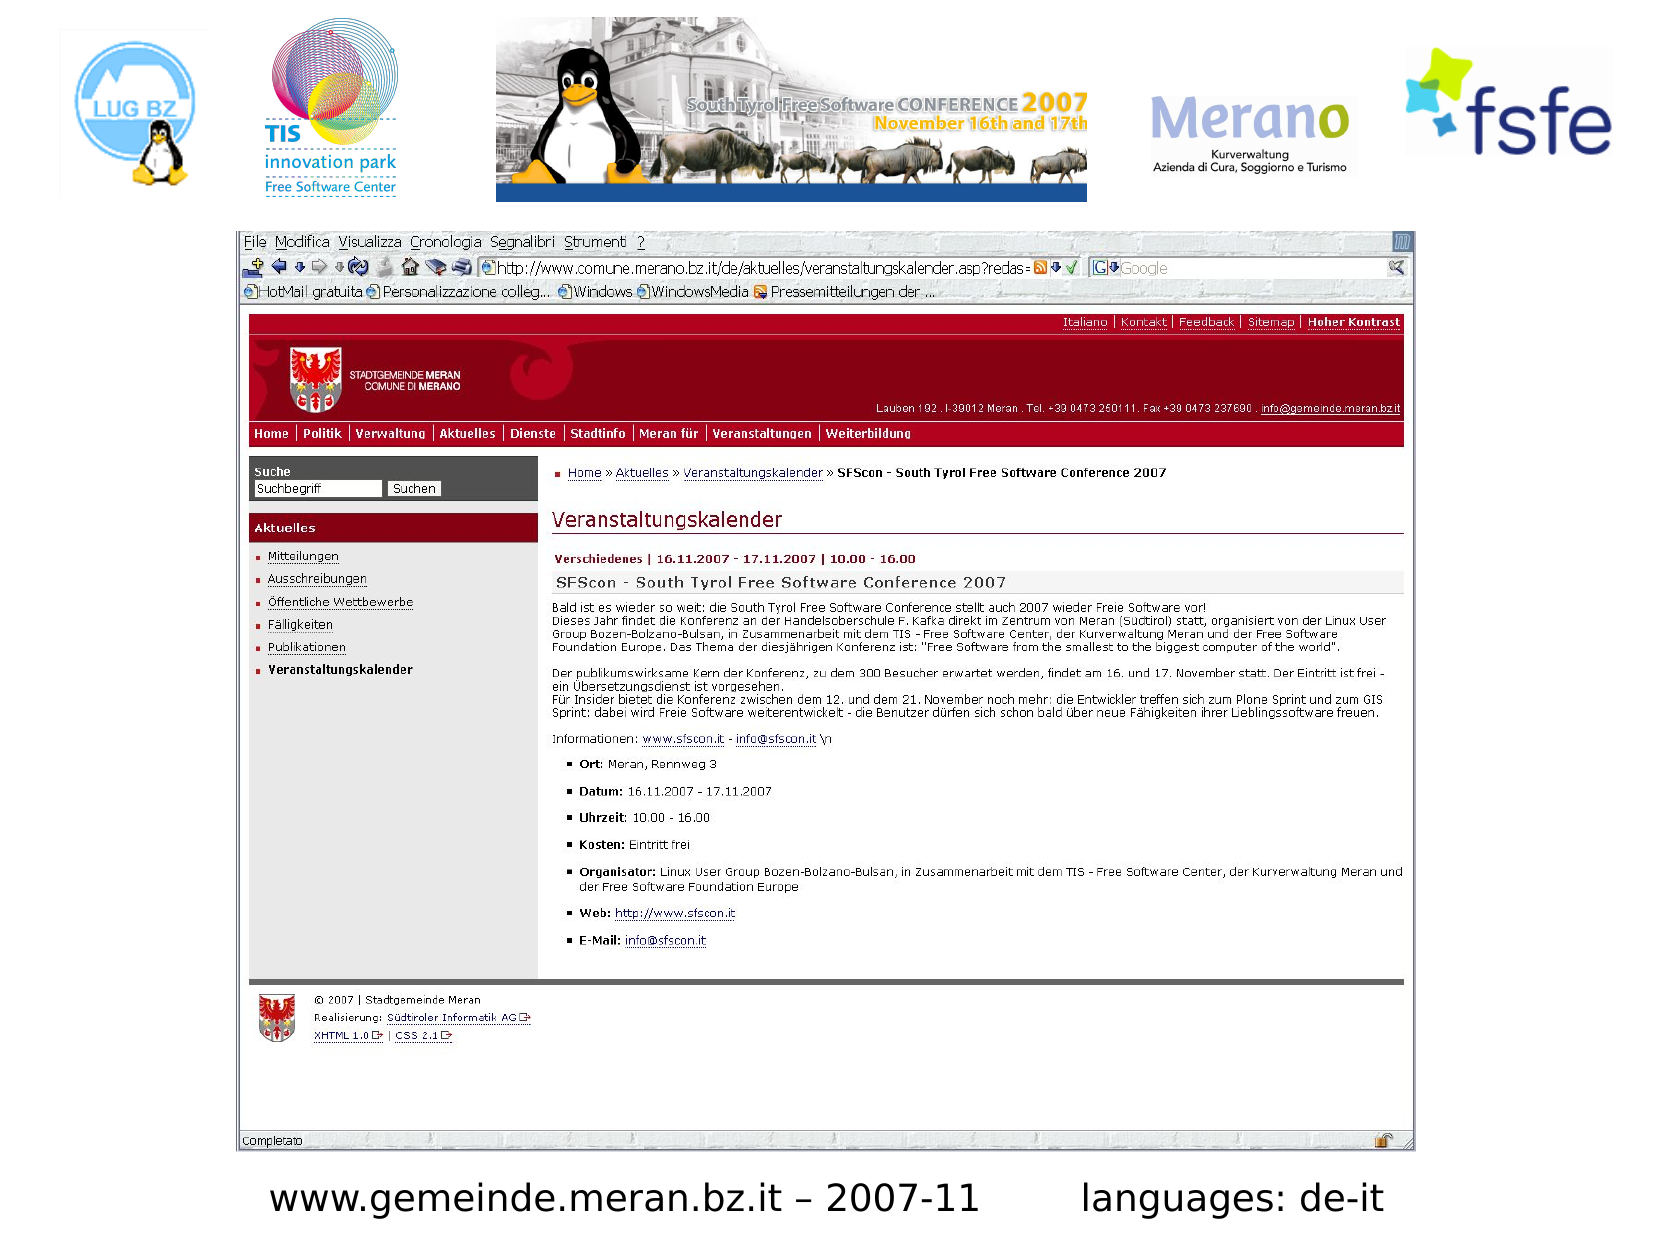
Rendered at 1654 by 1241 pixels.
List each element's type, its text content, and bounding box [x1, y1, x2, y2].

picture [236, 231, 1416, 1152]
picture [59, 29, 220, 198]
picture [496, 17, 1087, 202]
picture [1151, 96, 1359, 177]
picture [1405, 47, 1613, 156]
picture [265, 18, 398, 197]
text_box www.gemeinde.meran.bz.it – 2007-11 languages: de-it [177, 1169, 1477, 1228]
